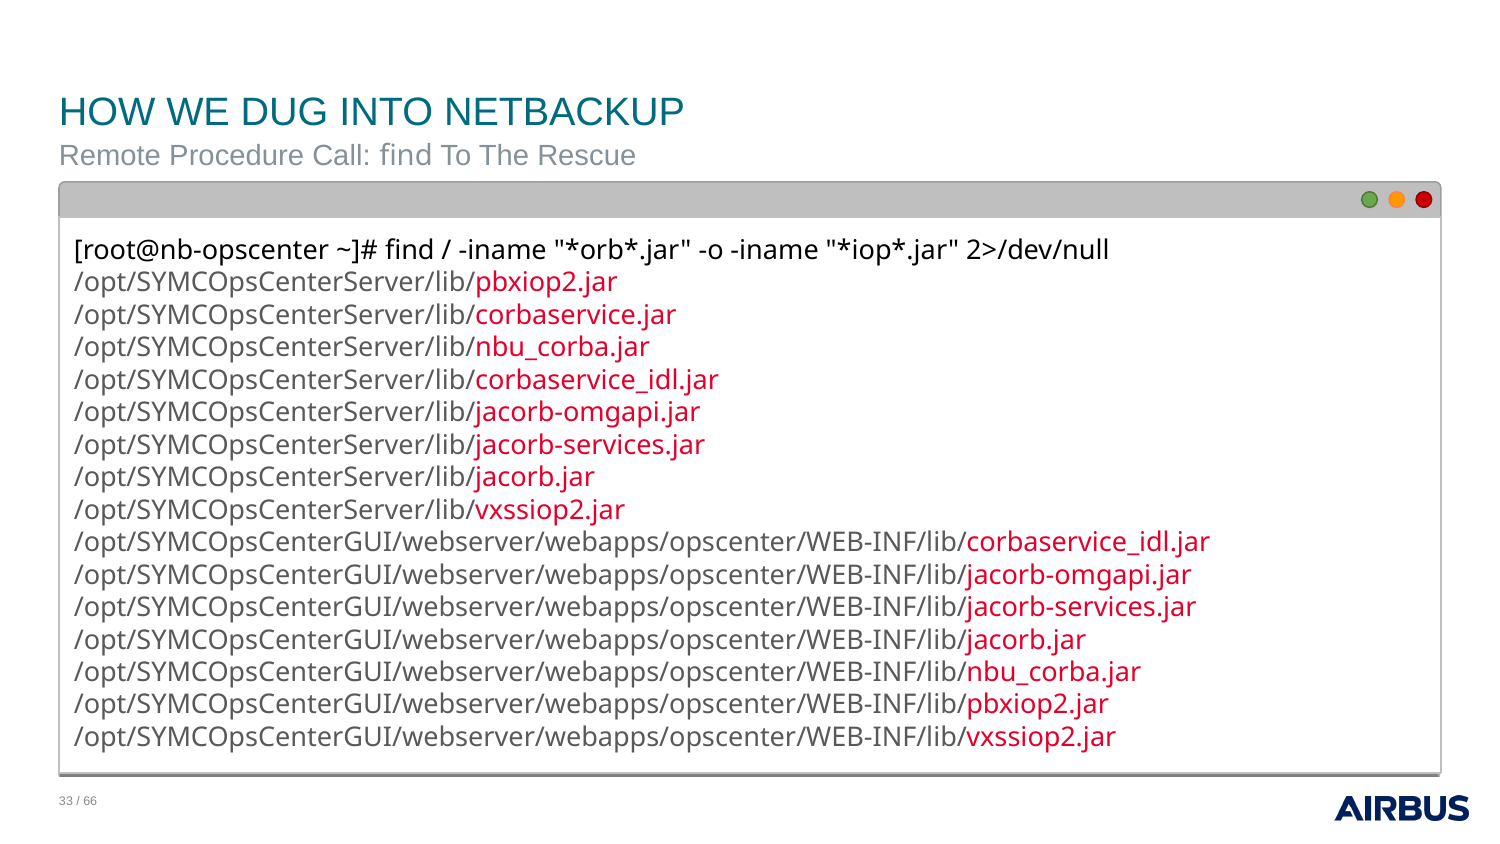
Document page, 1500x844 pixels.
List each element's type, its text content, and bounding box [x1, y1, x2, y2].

text_box [58, 181, 1441, 217]
title HOW WE DUG INTO NETBACKUP Remote Procedure Call: find To The Rescue [58, 80, 1441, 187]
text_box [58, 767, 1441, 773]
text_box [root@nb-opscenter ~]# find / -iname "*orb*.jar" -o -iname "*iop*.jar" 2>/dev/null /opt/SYMCOpsCenterServer/lib/pbxiop2.jar /opt/SYMCOpsCenterServer/lib/corbaservice.jar /opt/SYMCOpsCenterServer/lib/nbu_corba.jar /opt/SYMCOpsCenterServer/lib/corbaservice_idl.jar /opt/SYMCOpsCenterServer/lib/jacorb-omgapi.jar /opt/SYMCOpsCenterServer/lib/jacorb-services.jar /opt/SYMCOpsCenterServer/lib/jacorb.jar /opt/SYMCOpsCenterServer/lib/vxssiop2.jar /opt/SYMCOpsCenterGUI/webserver/webapps/opscenter/WEB-INF/lib/corbaservice_idl.jar /opt/SYMCOpsCenterGUI/webserver/webapps/opscenter/WEB-INF/lib/jacorb-omgapi.jar /opt/SYMCOpsCenterGUI/webserver/webapps/opscenter/WEB-INF/lib/jacorb-services.jar /opt/SYMCOpsCenterGUI/webserver/webapps/opscenter/WEB-INF/lib/jacorb.jar /opt/SYMCOpsCenterGUI/webserver/webapps/opscenter/WEB-INF/lib/nbu_corba.jar /opt/SYMCOpsCenterGUI/webserver/webapps/opscenter/WEB-INF/lib/pbxiop2.jar /opt/SYMCOpsCenterGUI/webserver/webapps/opscenter/WEB-INF/lib/vxssiop2.jar [58, 217, 1441, 767]
picture [1334, 795, 1469, 821]
